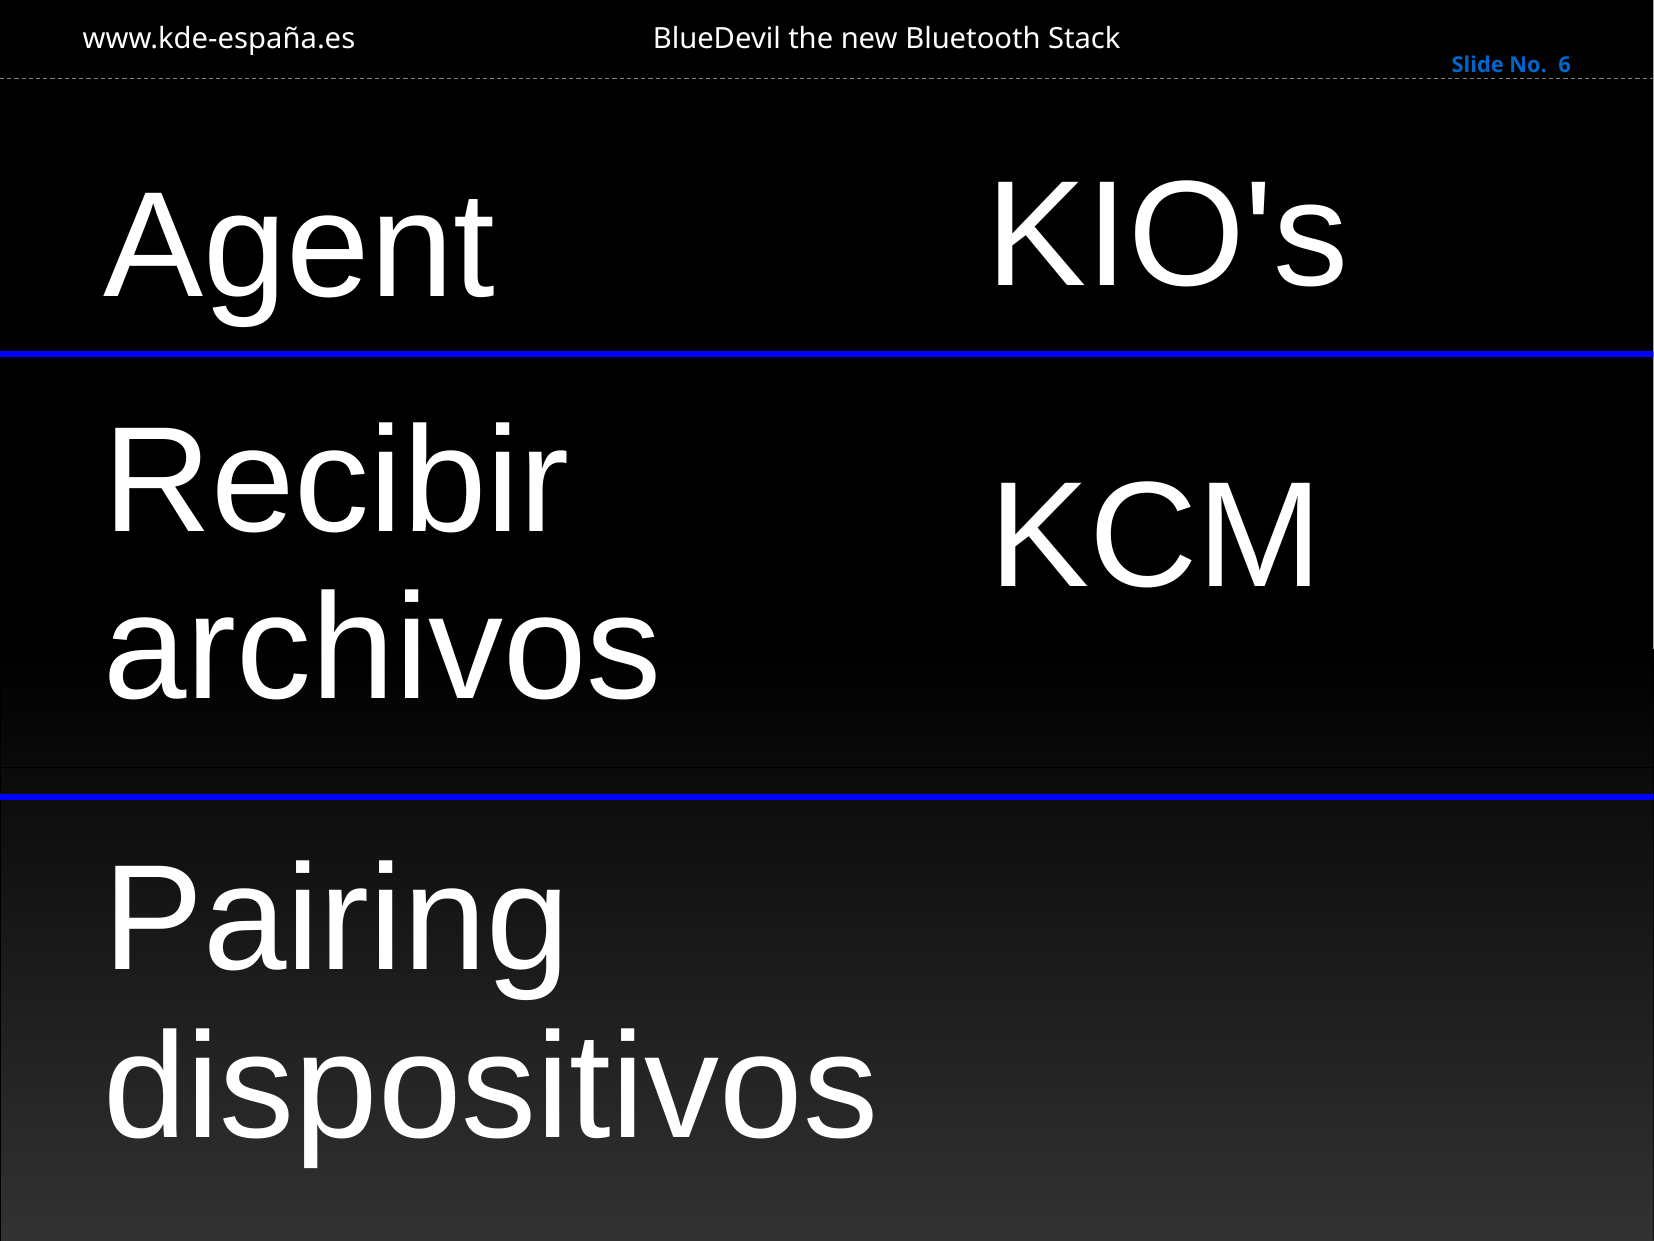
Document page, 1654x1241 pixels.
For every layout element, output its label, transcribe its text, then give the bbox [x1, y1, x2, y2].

text_box Pairing dispositivos [88, 826, 916, 1182]
text_box Agent [88, 153, 798, 336]
text_box Recibir archivos [88, 388, 739, 739]
text_box KCM [974, 442, 1625, 626]
text_box KIO's [972, 142, 1388, 325]
